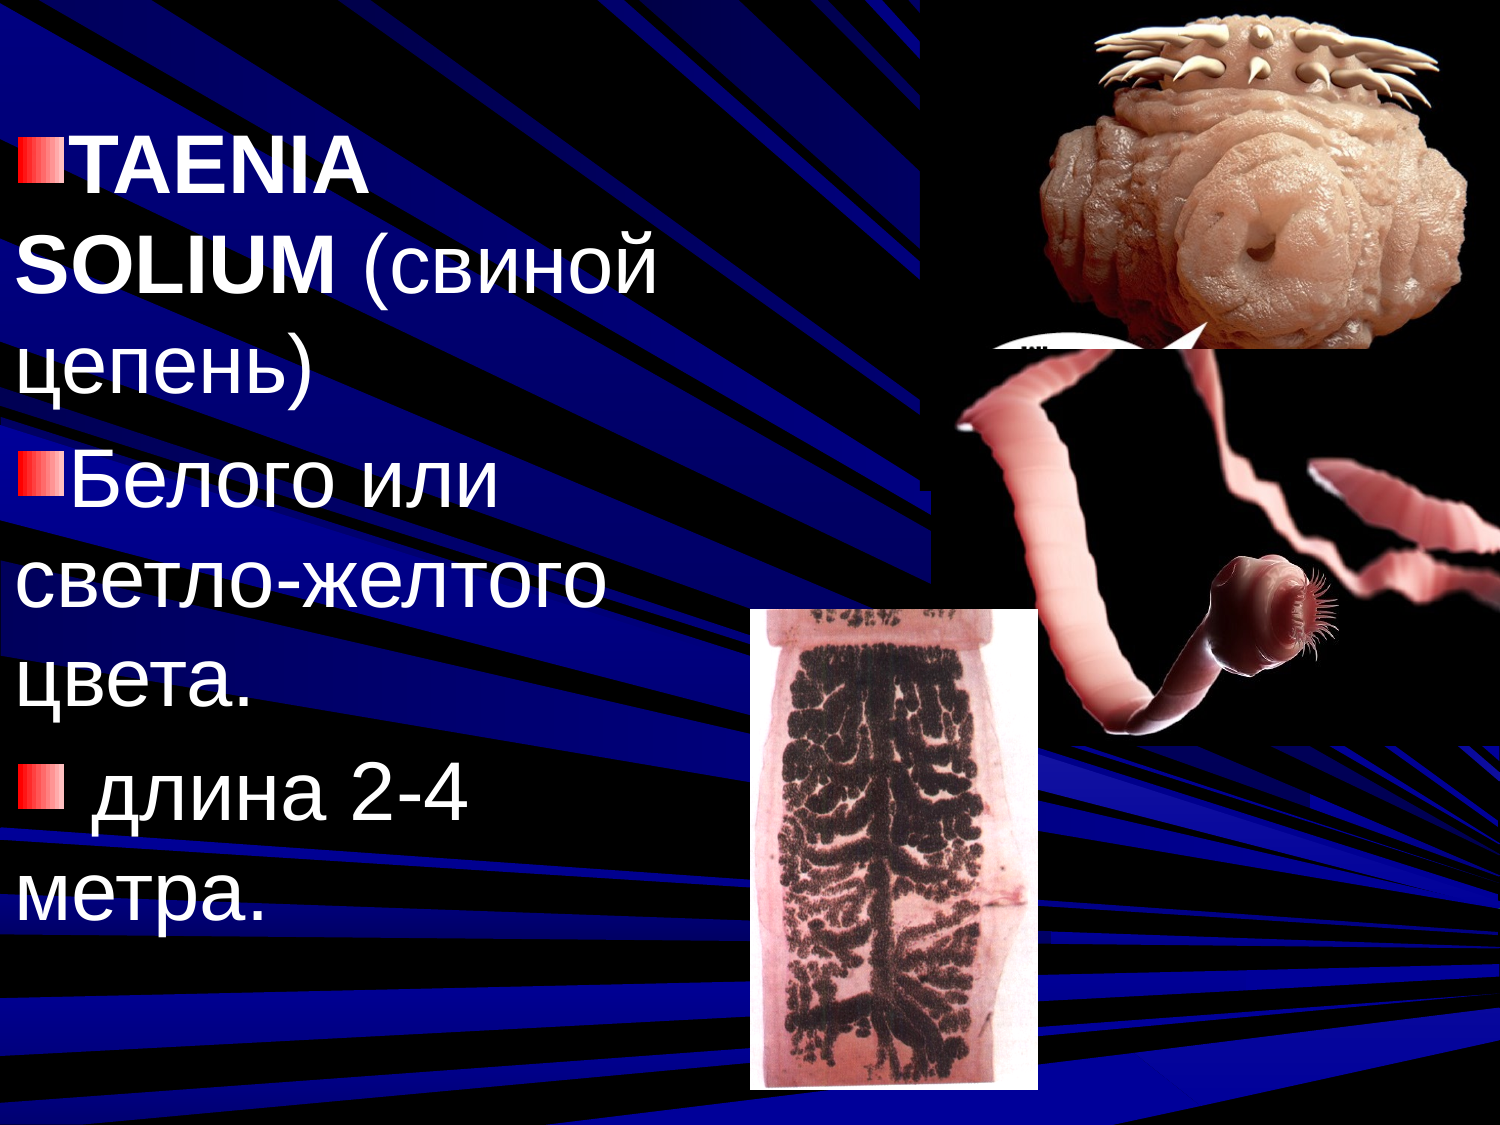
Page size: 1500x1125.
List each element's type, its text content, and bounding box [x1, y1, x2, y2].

list TAENIA SOLIUM (свиной цепень) Белого или светло-желтого цвета. длина 2-4 метра. [0, 0, 703, 1083]
picture [750, 0, 1500, 1090]
